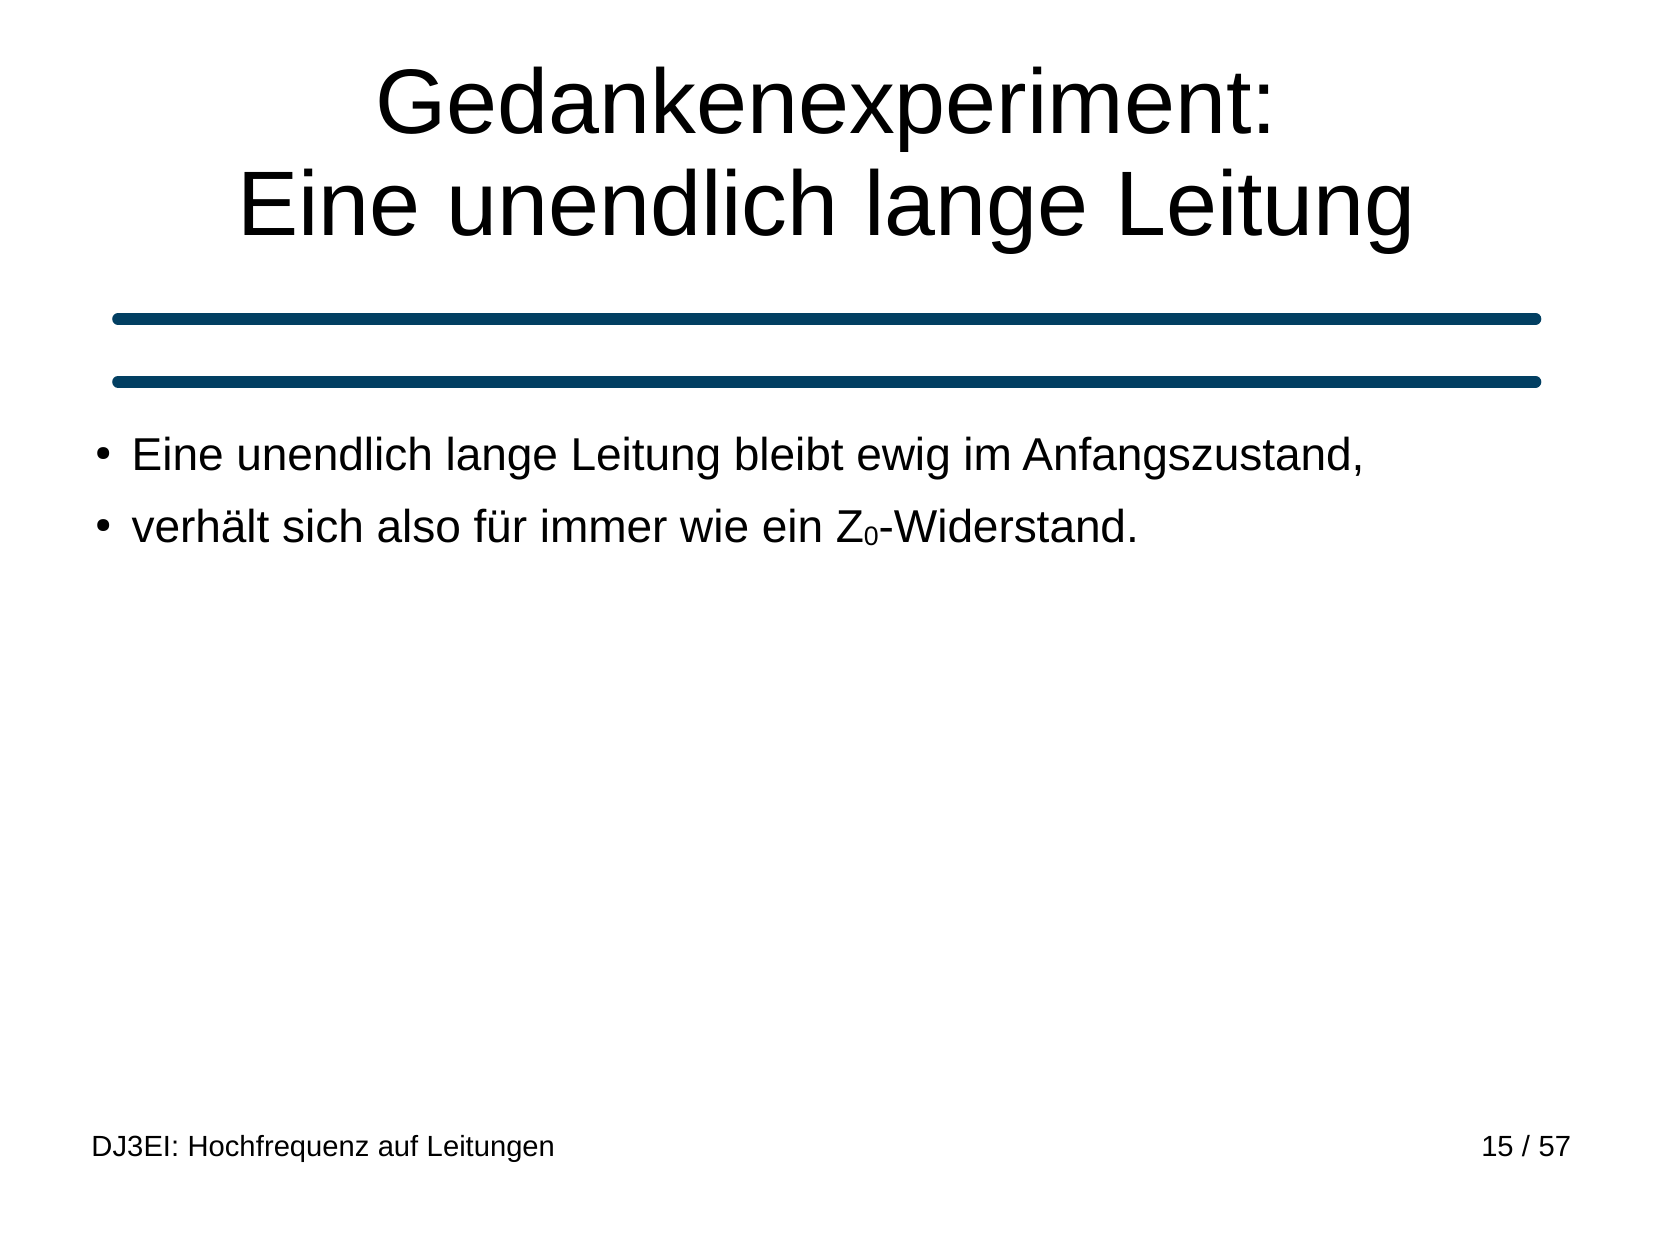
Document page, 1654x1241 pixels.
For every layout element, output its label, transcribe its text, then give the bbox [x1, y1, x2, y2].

list Eine unendlich lange Leitung bleibt ewig im Anfangszustand, verhält sich also für immer wie ein Z0-Widerstand. Wenn ich die Leitung nach ein paar m abschneide, gilt das auch für den unendlichen Rest. Den unendlichen Rest kann ich also klauen und durch einen Z0‑Widerstand ersetzen: Für das Einspeisen ergibt sich kein Unterschied. [82, 428, 1571, 815]
title Gedankenexperiment: Eine unendlich lange Leitung [82, 49, 1571, 257]
